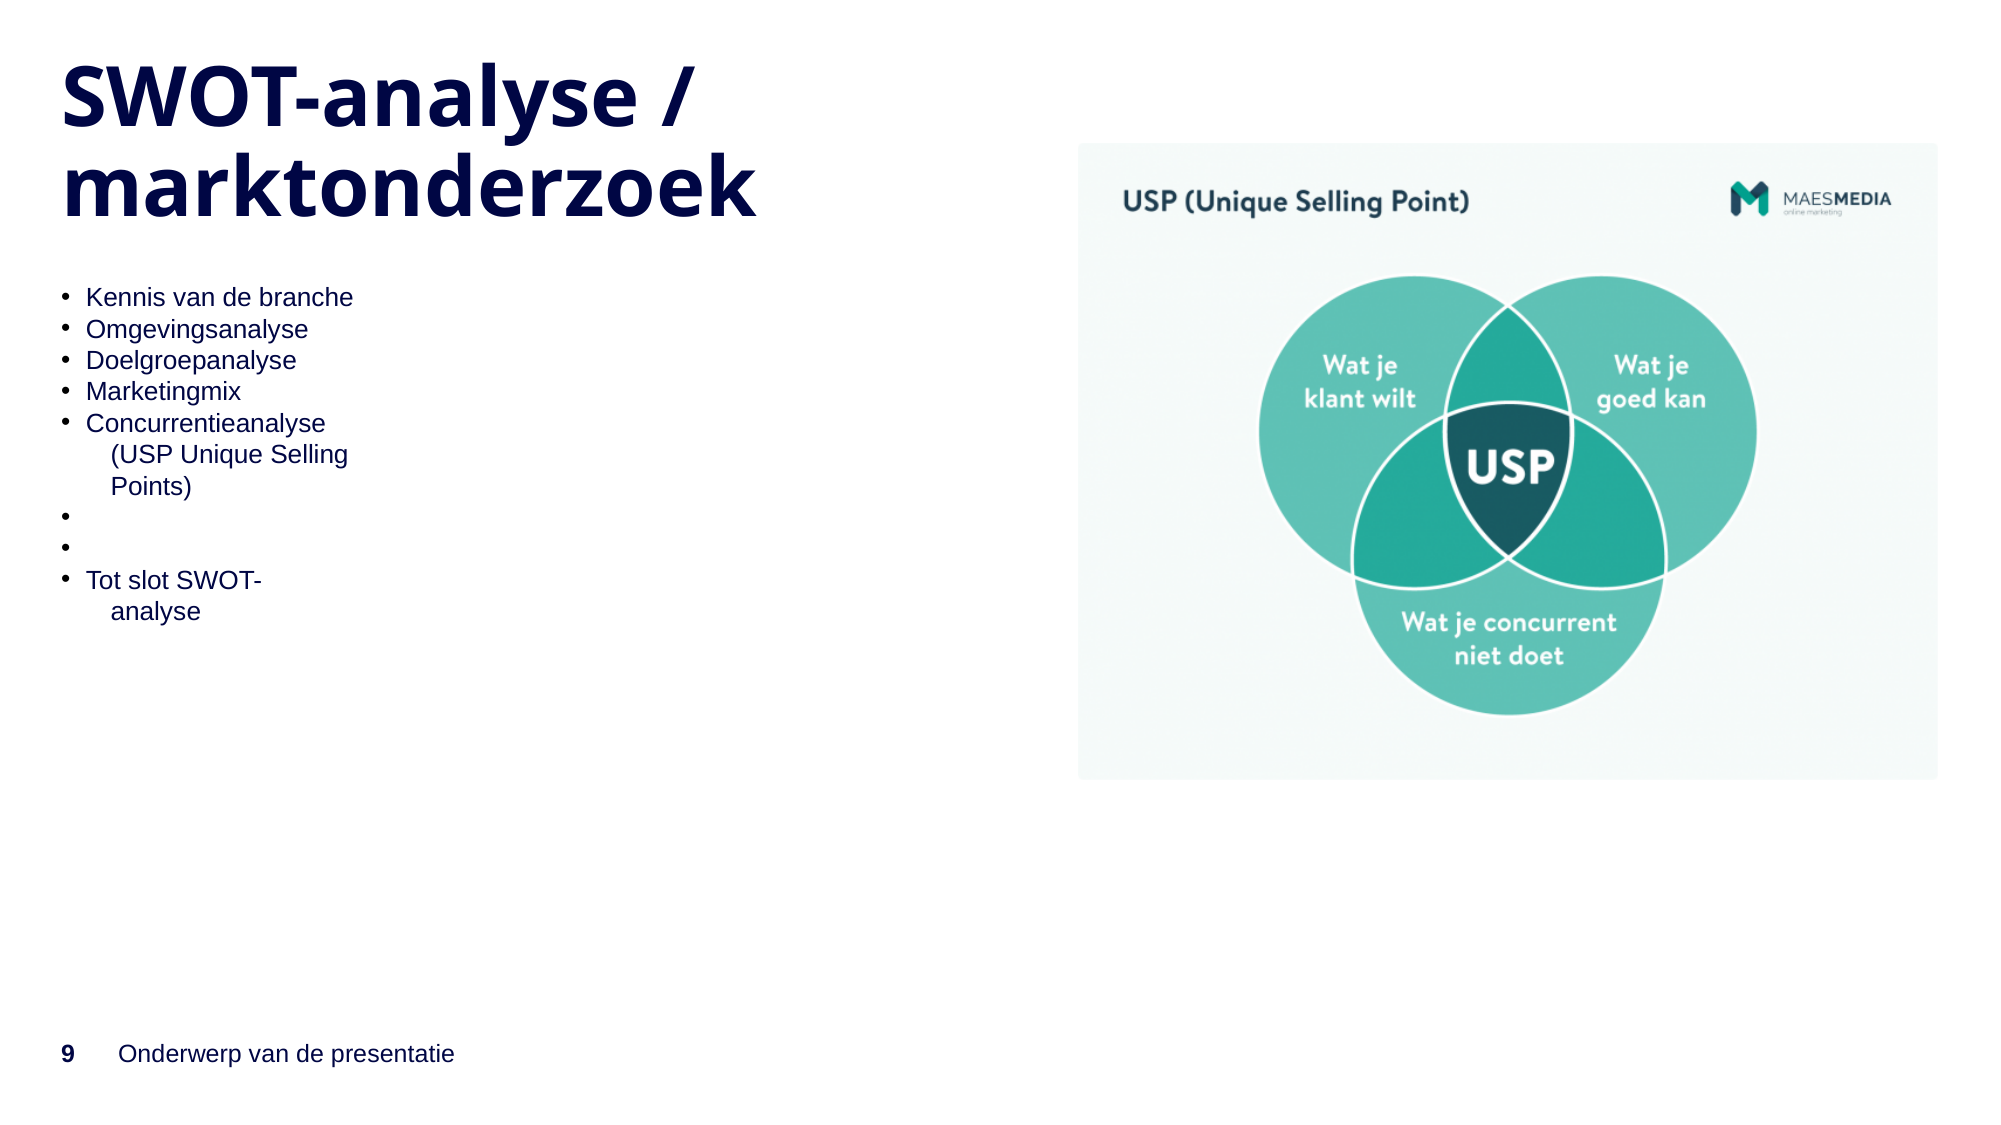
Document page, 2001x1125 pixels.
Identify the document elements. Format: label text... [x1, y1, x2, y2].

title SWOT-analyse / marktonderzoek [60, 48, 986, 240]
picture [1078, 143, 1938, 780]
text_box Onderwerp van de presentatie [118, 1037, 987, 1074]
list Kennis van de branche Omgevingsanalyse Doelgroepanalyse Marketingmix Concurrentieanalyse (USP Unique Selling Points) Tot slot SWOT- analyse [60, 280, 987, 1006]
text_box 6 [60, 1037, 113, 1074]
